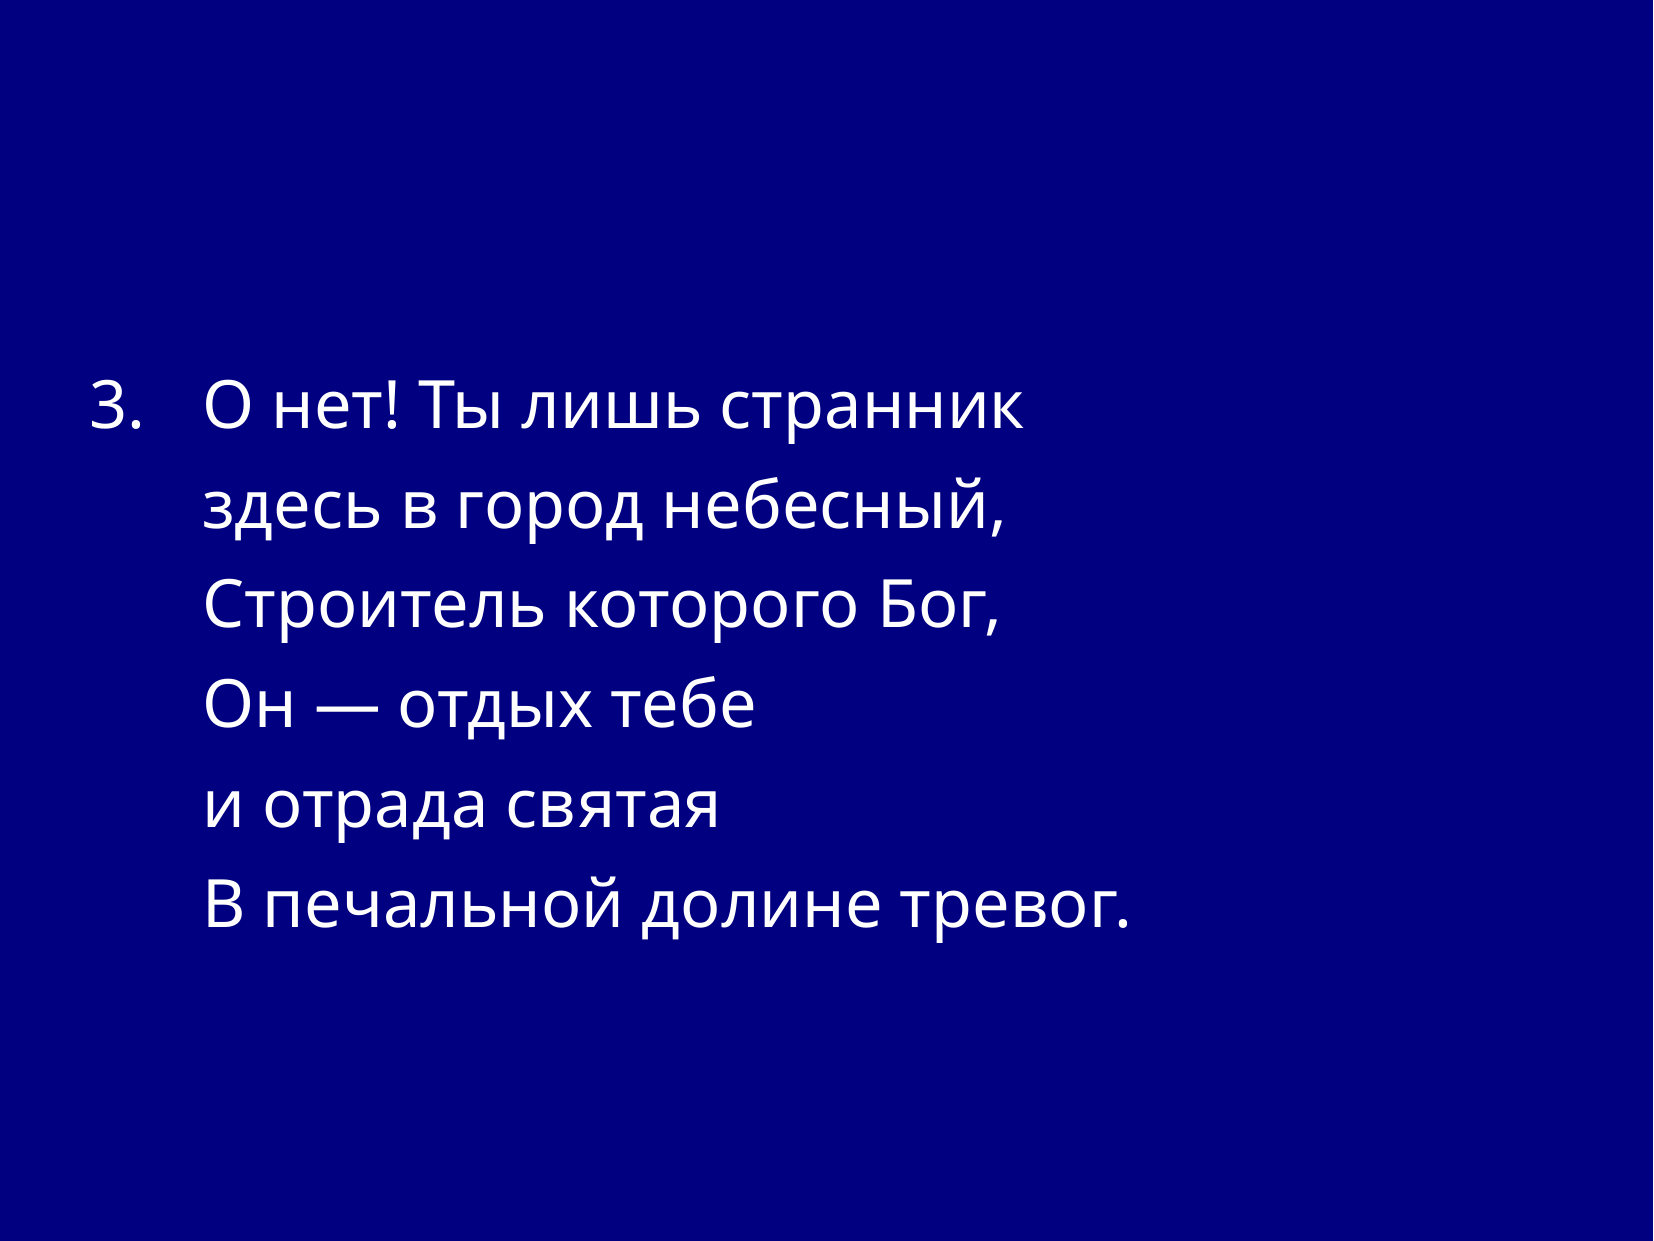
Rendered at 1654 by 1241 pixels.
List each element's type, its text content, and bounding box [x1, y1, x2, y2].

text_box 3. О нет! Ты лишь странник здесь в город небесный, Строитель которого Бог, Он ― отдых тебе и отрада святая В печальной долине тревог. [75, 150, 1576, 1163]
